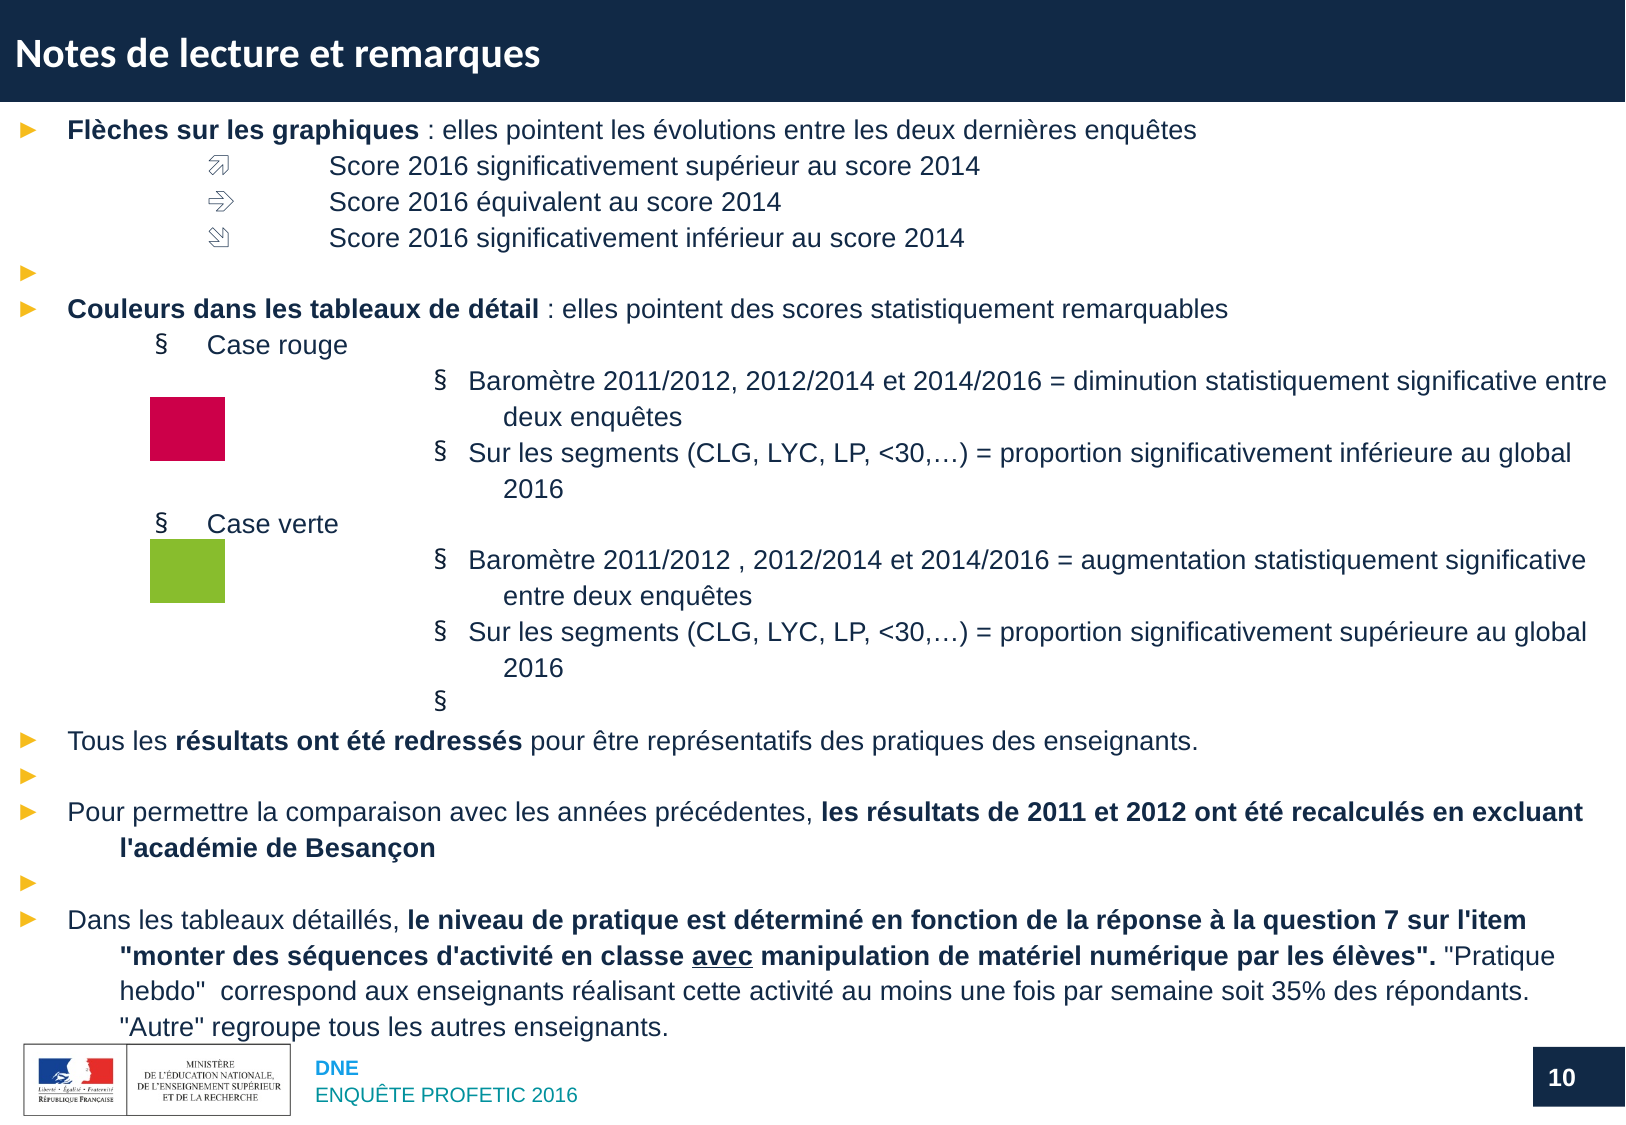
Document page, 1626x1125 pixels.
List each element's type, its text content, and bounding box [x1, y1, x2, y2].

title Notes de lecture et remarques [0, 0, 1625, 102]
text_box [150, 397, 225, 461]
list Flèches sur les graphiques : elles pointent les évolutions entre les deux dernières enquêtes  Score 2016 significativement supérieur au score 2014  Score 2016 équivalent au score 2014  Score 2016 significativement inférieur au score 2014 Couleurs dans les tableaux de détail : elles pointent des scores statistiquement remarquables Case rouge Baromètre 2011/2012, 2012/2014 et 2014/2016 = diminution statistiquement significative entre deux enquêtes Sur les segments (CLG, LYC, LP, <30,…) = proportion significativement inférieure au global 2016 Case verte Baromètre 2011/2012 , 2012/2014 et 2014/2016 = augmentation statistiquement significative entre deux enquêtes Sur les segments (CLG, LYC, LP, <30,…) = proportion significativement supérieure au global 2016 Tous les résultats ont été redressés pour être représentatifs des pratiques des enseignants. Pour permettre la comparaison avec les années précédentes, les résultats de 2011 et 2012 ont été recalculés en excluant l'académie de Besançon Dans les tableaux détaillés, le niveau de pratique est déterminé en fonction de la réponse à la question 7 sur l'item "monter des séquences d'activité en classe avec manipulation de matériel numérique par les élèves". "Pratique hebdo" correspond aux enseignants réalisant cette activité au moins une fois par semaine soit 35% des répondants. "Autre" regroupe tous les autres enseignants. [0, 102, 1625, 1059]
text_box 10 [1533, 1046, 1625, 1107]
text_box [150, 539, 225, 603]
